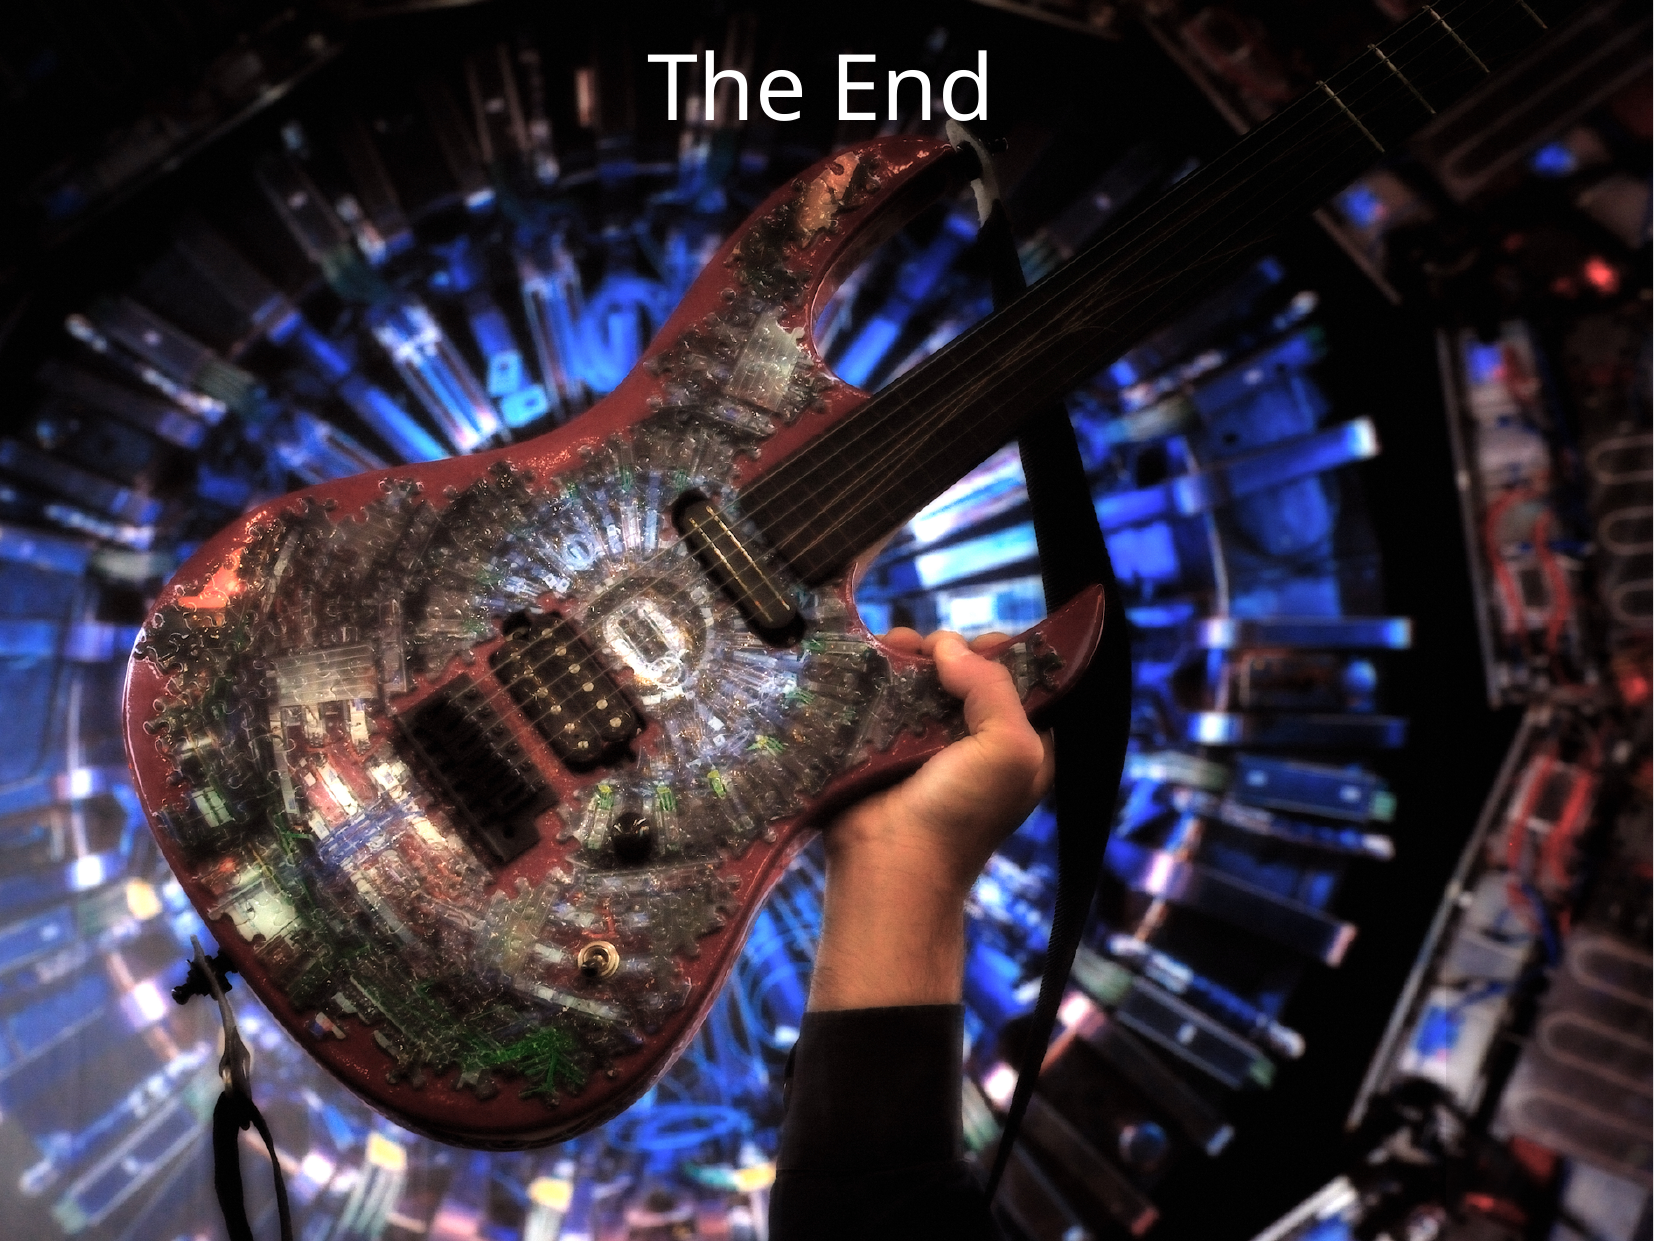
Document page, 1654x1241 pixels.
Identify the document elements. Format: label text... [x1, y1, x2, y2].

title The End [77, 0, 1565, 170]
picture [0, 0, 1654, 1241]
